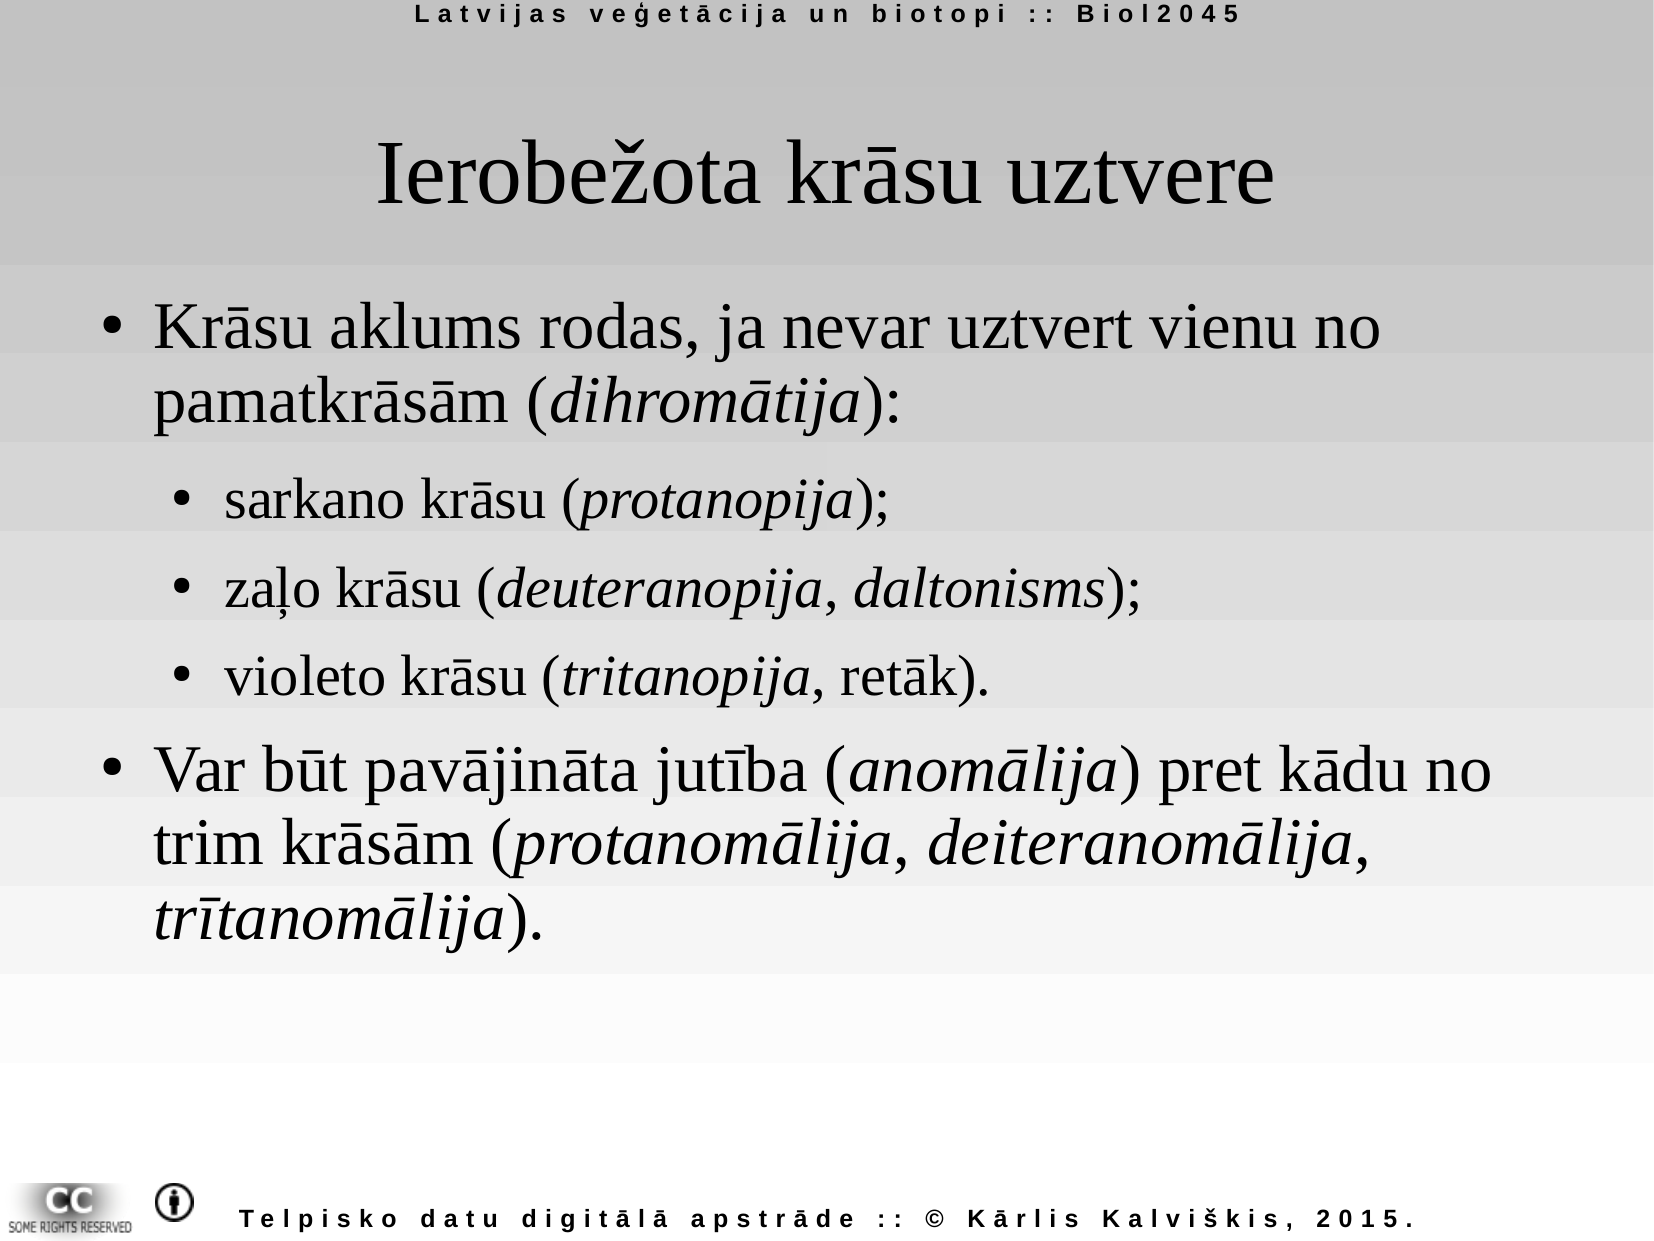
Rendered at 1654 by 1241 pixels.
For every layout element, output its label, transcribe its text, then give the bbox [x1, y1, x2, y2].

picture [0, 0, 1654, 1241]
title Ierobežota krāsu uztvere [29, 49, 1625, 296]
list Krāsu aklums rodas, ja nevar uztvert vienu no pamatkrāsām (dihromātija): sarkano krāsu (protanopija); zaļo krāsu (deuteranopija, daltonisms); violeto krāsu (tritanopija, retāk). Var būt pavājināta jutība (anomālija) pret kādu no trim krāsām (protanomālija, deiteranomālija, trītanomālija). [82, 289, 1571, 1113]
